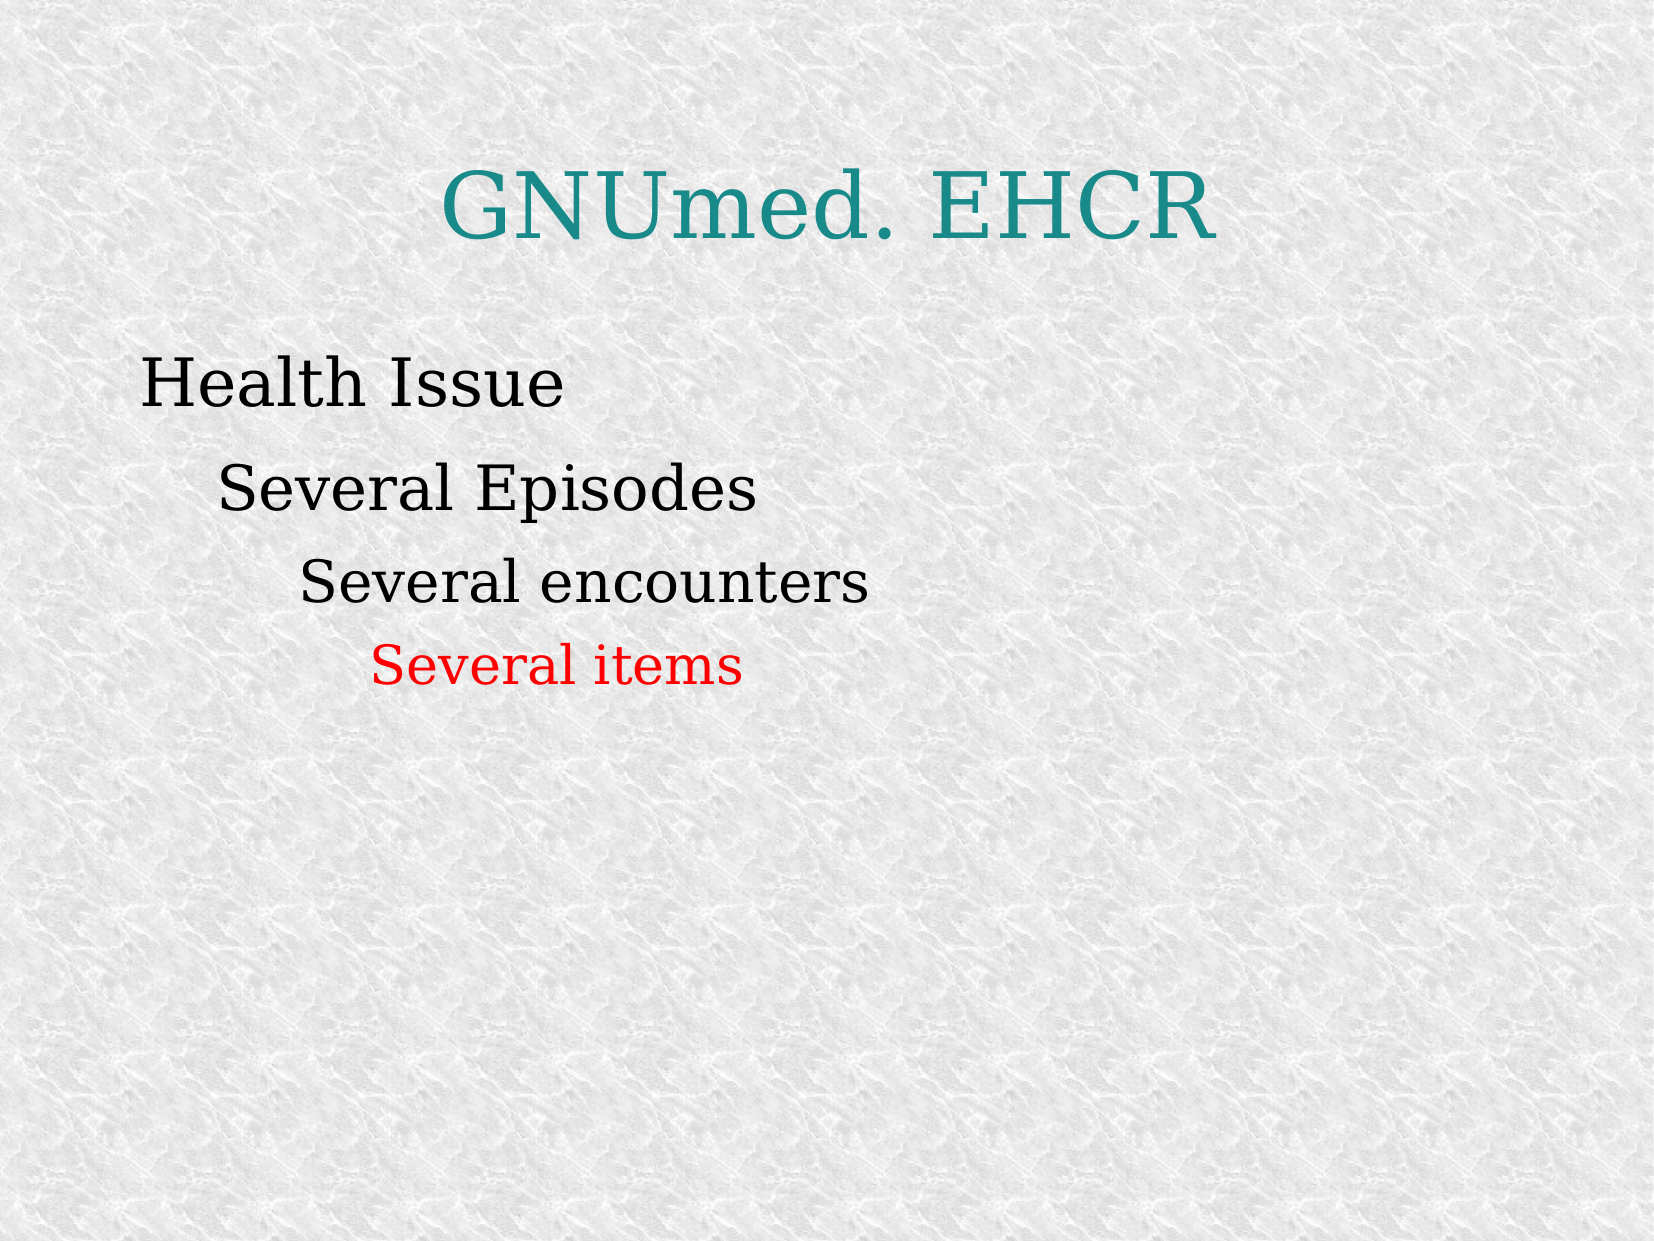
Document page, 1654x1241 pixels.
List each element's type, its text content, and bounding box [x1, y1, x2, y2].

picture [0, 0, 1654, 1241]
list Health Issue Several Episodes Several encounters Several items [121, 344, 1534, 1127]
title GNUmed. EHCR [121, 102, 1534, 311]
